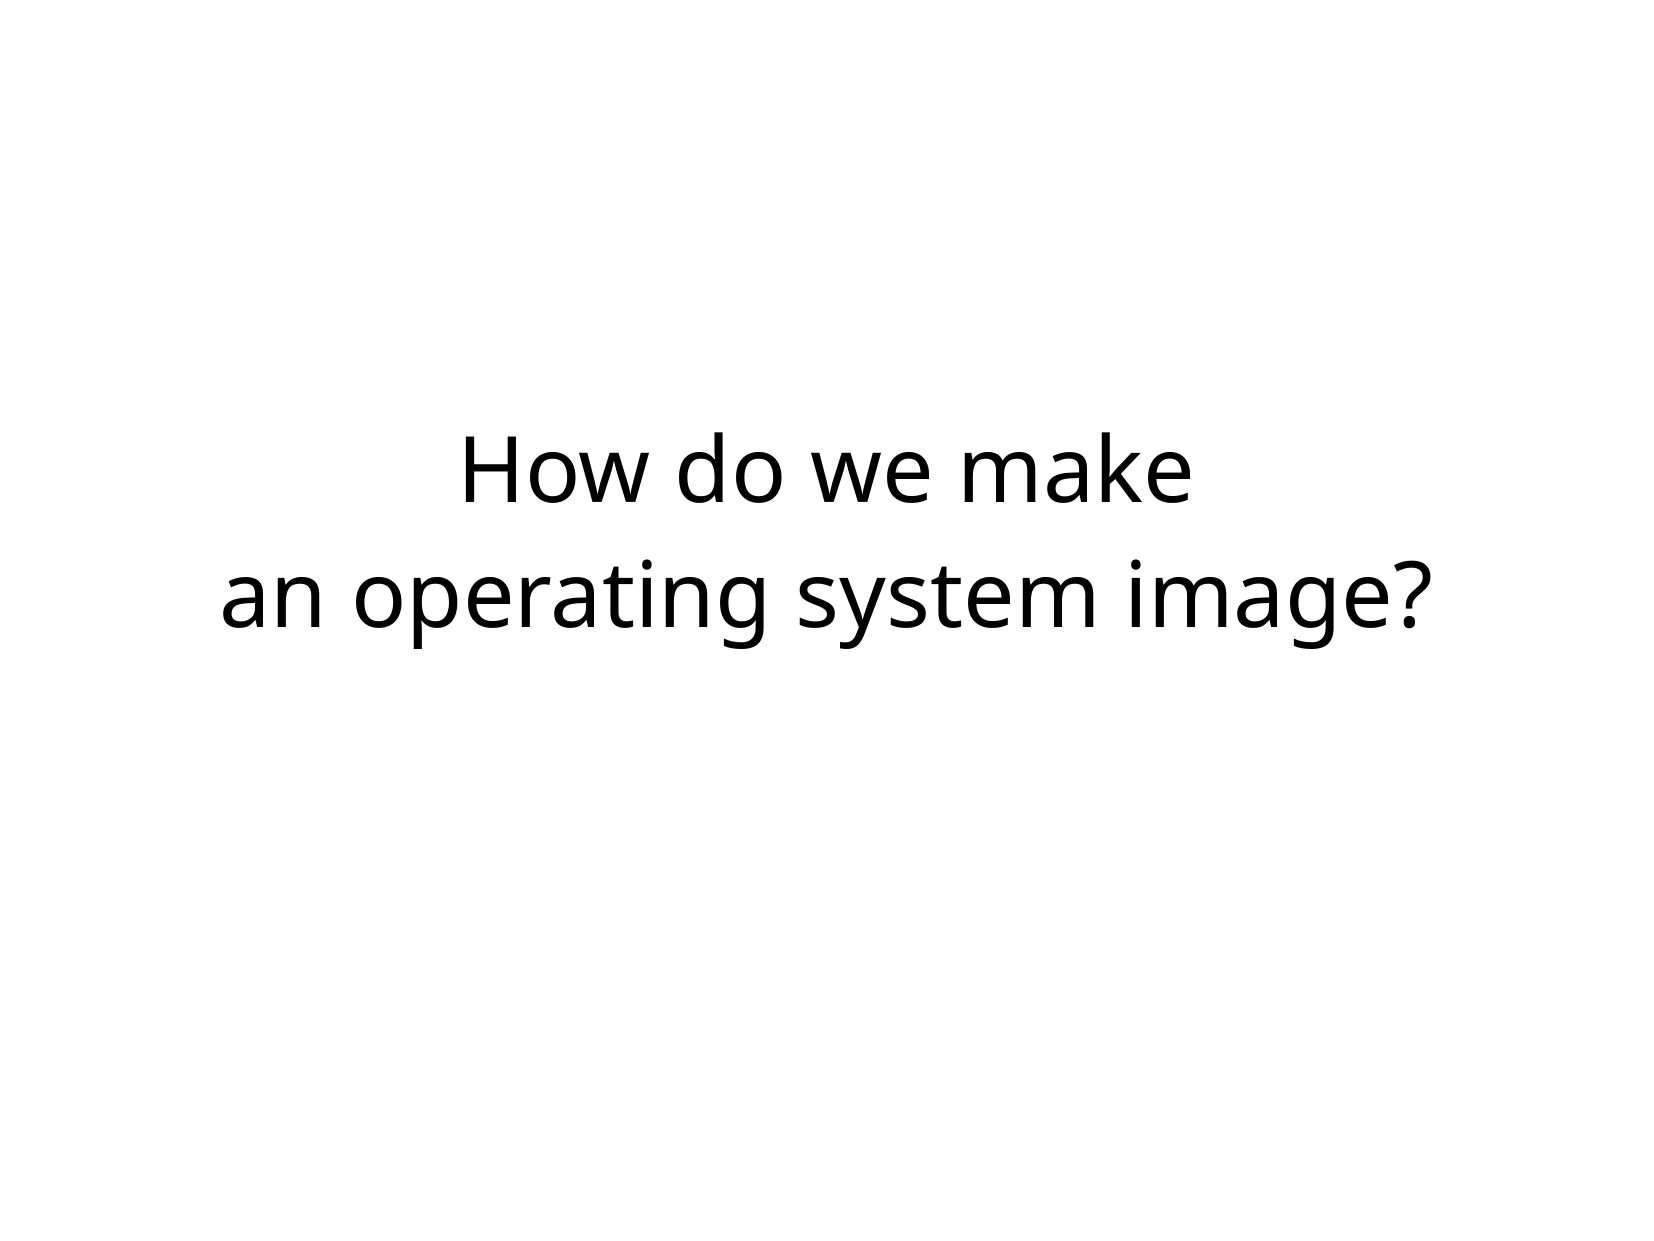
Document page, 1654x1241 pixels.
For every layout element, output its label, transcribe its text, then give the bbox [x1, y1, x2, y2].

subtitle How do we make an operating system image? [82, 49, 1571, 1010]
